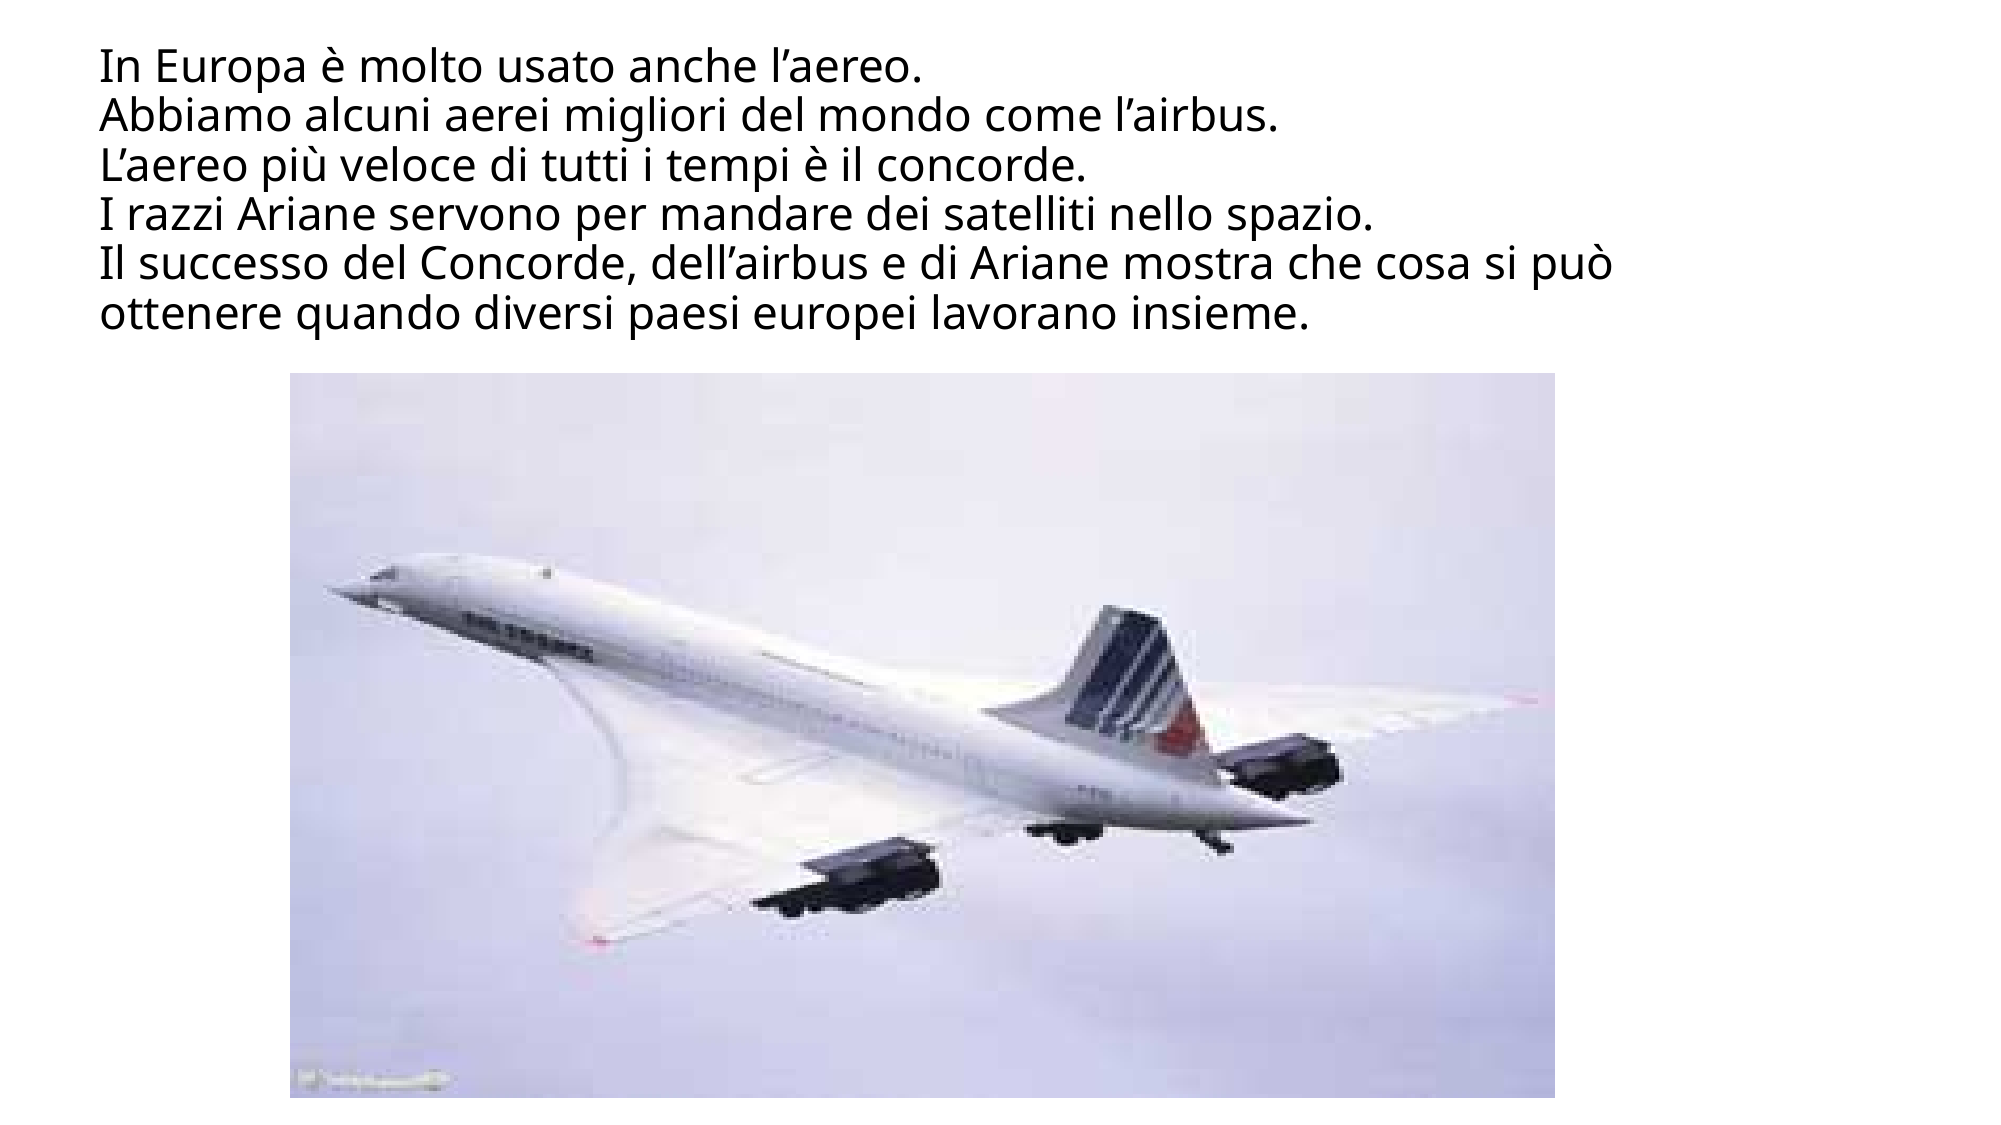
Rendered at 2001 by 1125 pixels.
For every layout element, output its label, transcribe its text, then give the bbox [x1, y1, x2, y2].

text_box In Europa è molto usato anche l’aereo. Abbiamo alcuni aerei migliori del mondo come l’airbus. L’aereo più veloce di tutti i tempi è il concorde. I razzi Ariane servono per mandare dei satelliti nello spazio. Il successo del Concorde, dell’airbus e di Ariane mostra che cosa si può ottenere quando diversi paesi europei lavorano insieme. [84, 15, 1702, 347]
picture [290, 373, 1555, 1098]
